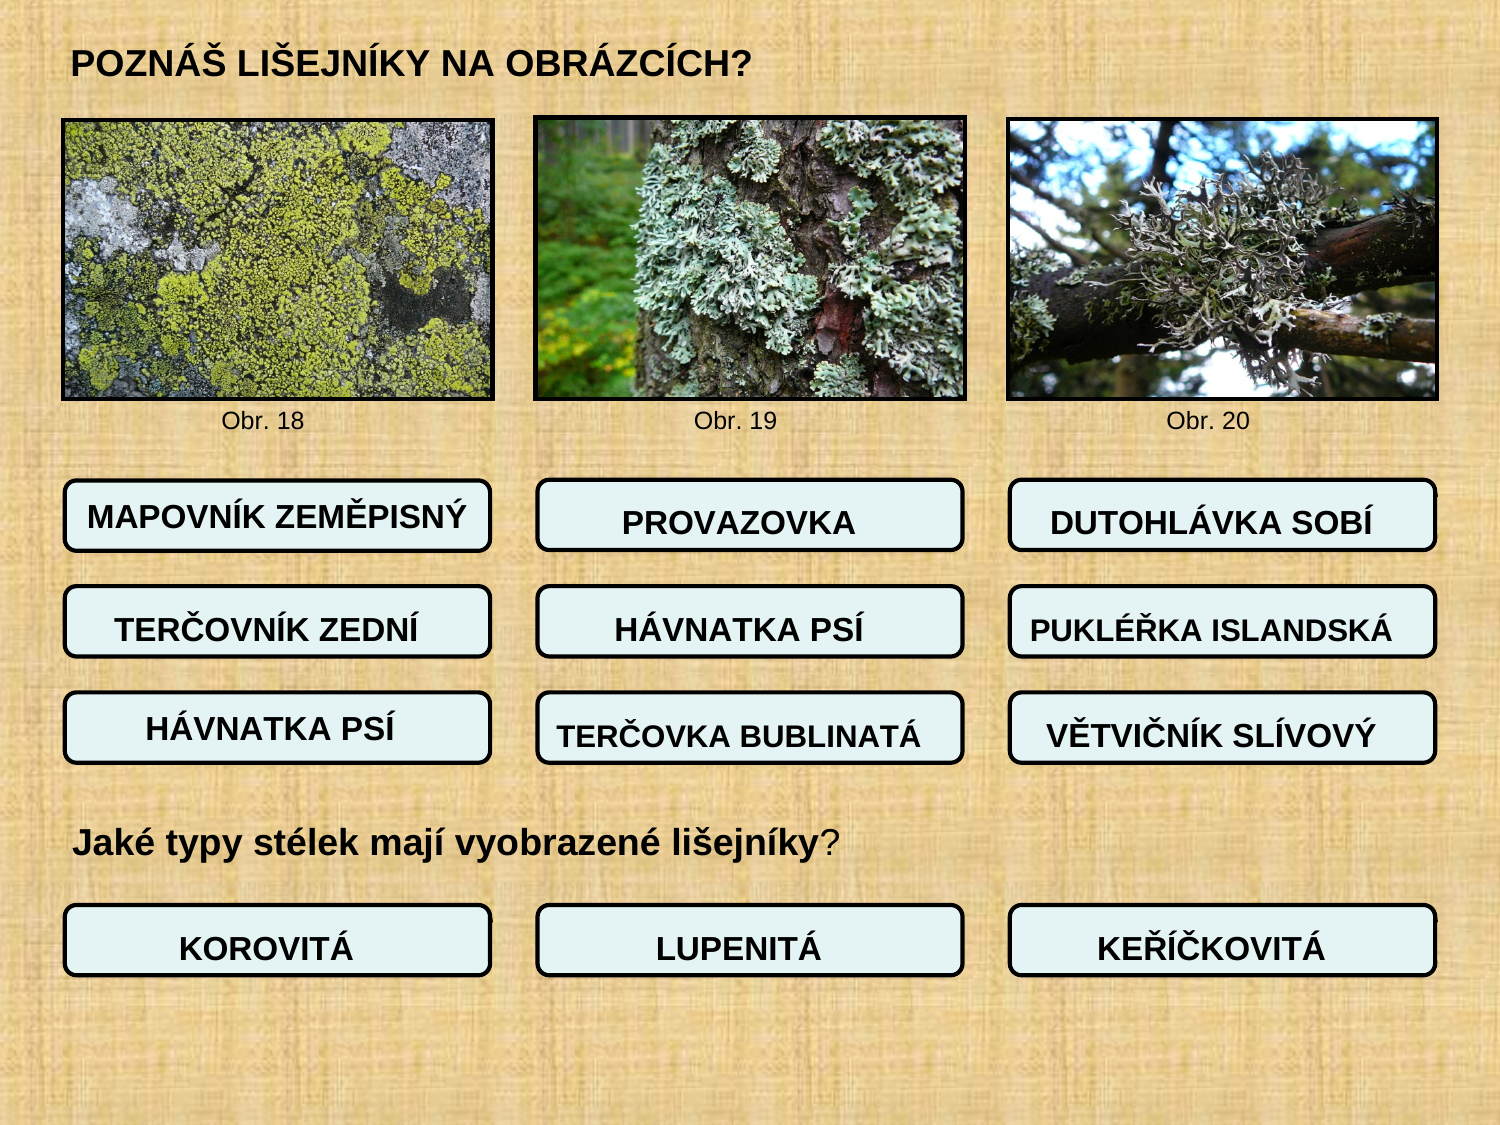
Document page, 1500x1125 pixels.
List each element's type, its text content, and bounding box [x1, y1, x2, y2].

text_box PROVAZOVKA [537, 479, 963, 551]
picture [0, 0, 1500, 1125]
text_box HÁVNATKA PSÍ [64, 692, 491, 763]
text_box DUTOHLÁVKA SOBÍ [1009, 479, 1436, 551]
text_box TERČOVNÍK ZEDNÍ [64, 586, 491, 657]
text_box Jaké typy stélek mají vyobrazené lišejníky? [57, 810, 856, 872]
text_box MAPOVNÍK ZEMĚPISNÝ [64, 480, 491, 551]
text_box Obr. 19 [679, 397, 793, 443]
text_box VĚTVIČNÍK SLÍVOVÝ [1009, 692, 1436, 763]
text_box KOROVITÁ [64, 904, 491, 976]
text_box POZNÁŠ LIŠEJNÍKY NA OBRÁZCÍCH? [55, 30, 780, 92]
text_box Obr. 20 [1151, 397, 1266, 443]
text_box PUKLÉŘKA ISLANDSKÁ [1009, 586, 1436, 657]
text_box TERČOVKA BUBLINATÁ [537, 692, 963, 763]
text_box Obr. 18 [206, 397, 321, 443]
text_box KEŘÍČKOVITÁ [1009, 904, 1436, 976]
text_box LUPENITÁ [537, 904, 963, 976]
text_box HÁVNATKA PSÍ [537, 586, 963, 657]
